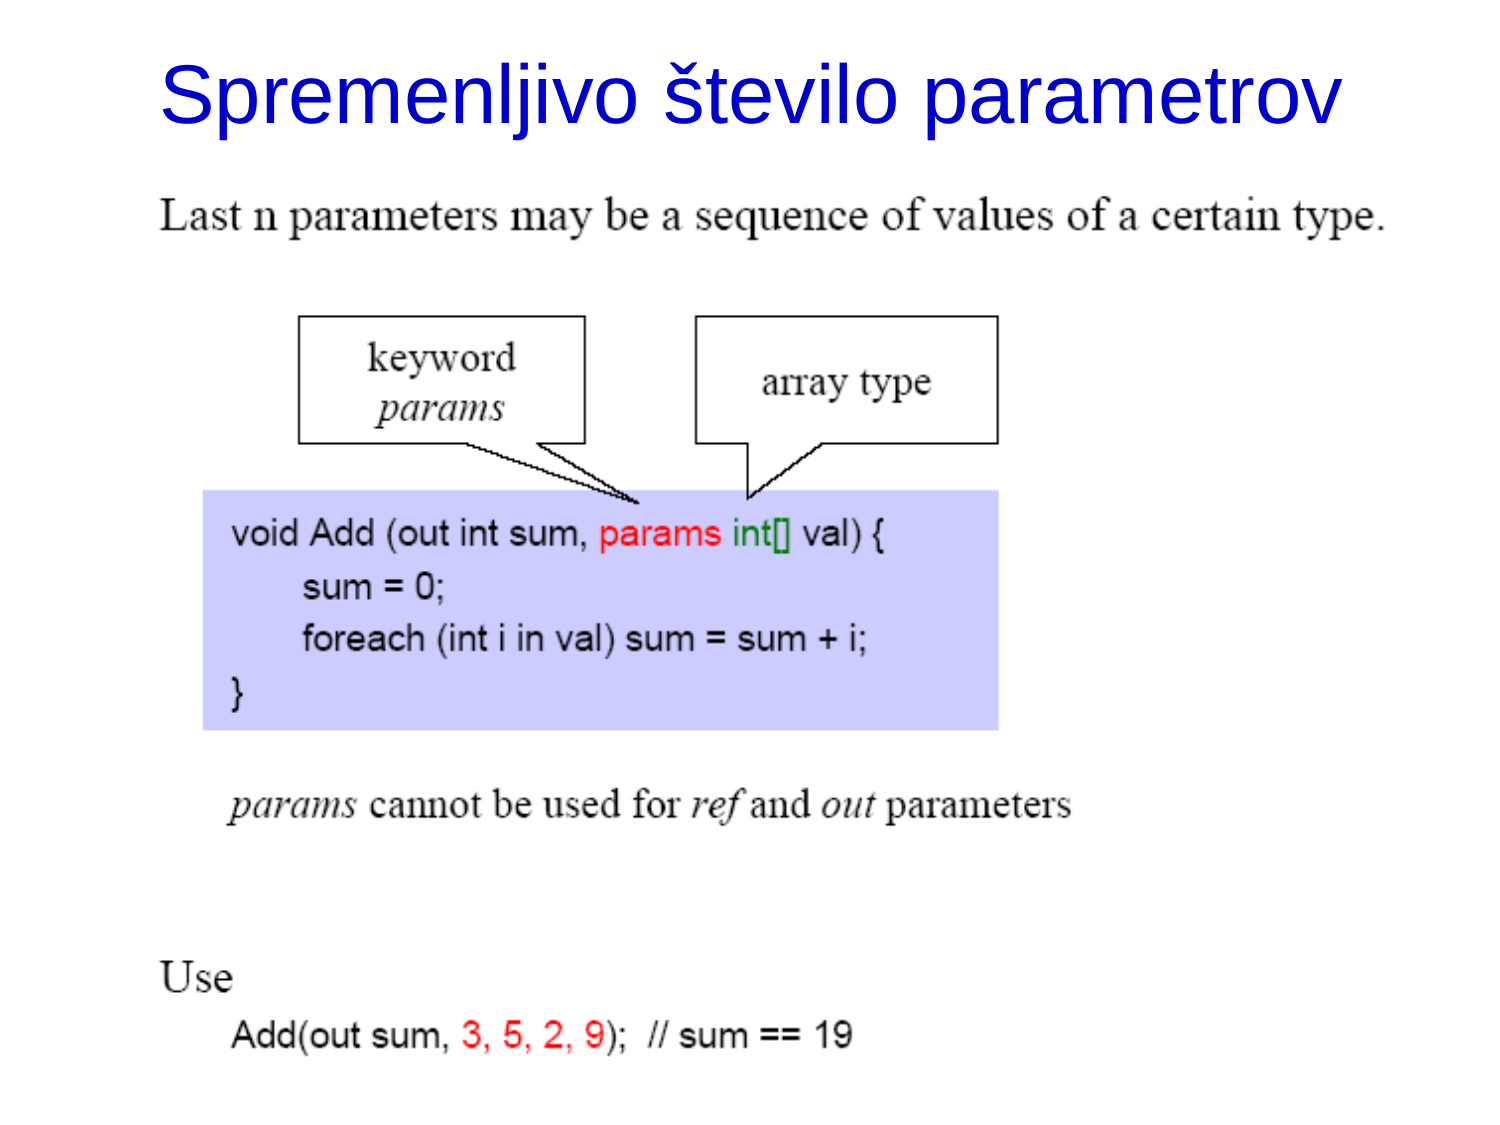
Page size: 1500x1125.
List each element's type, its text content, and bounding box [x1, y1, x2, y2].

text_box [100, 173, 1424, 1110]
title Spremenljivo število parametrov [76, 30, 1427, 149]
